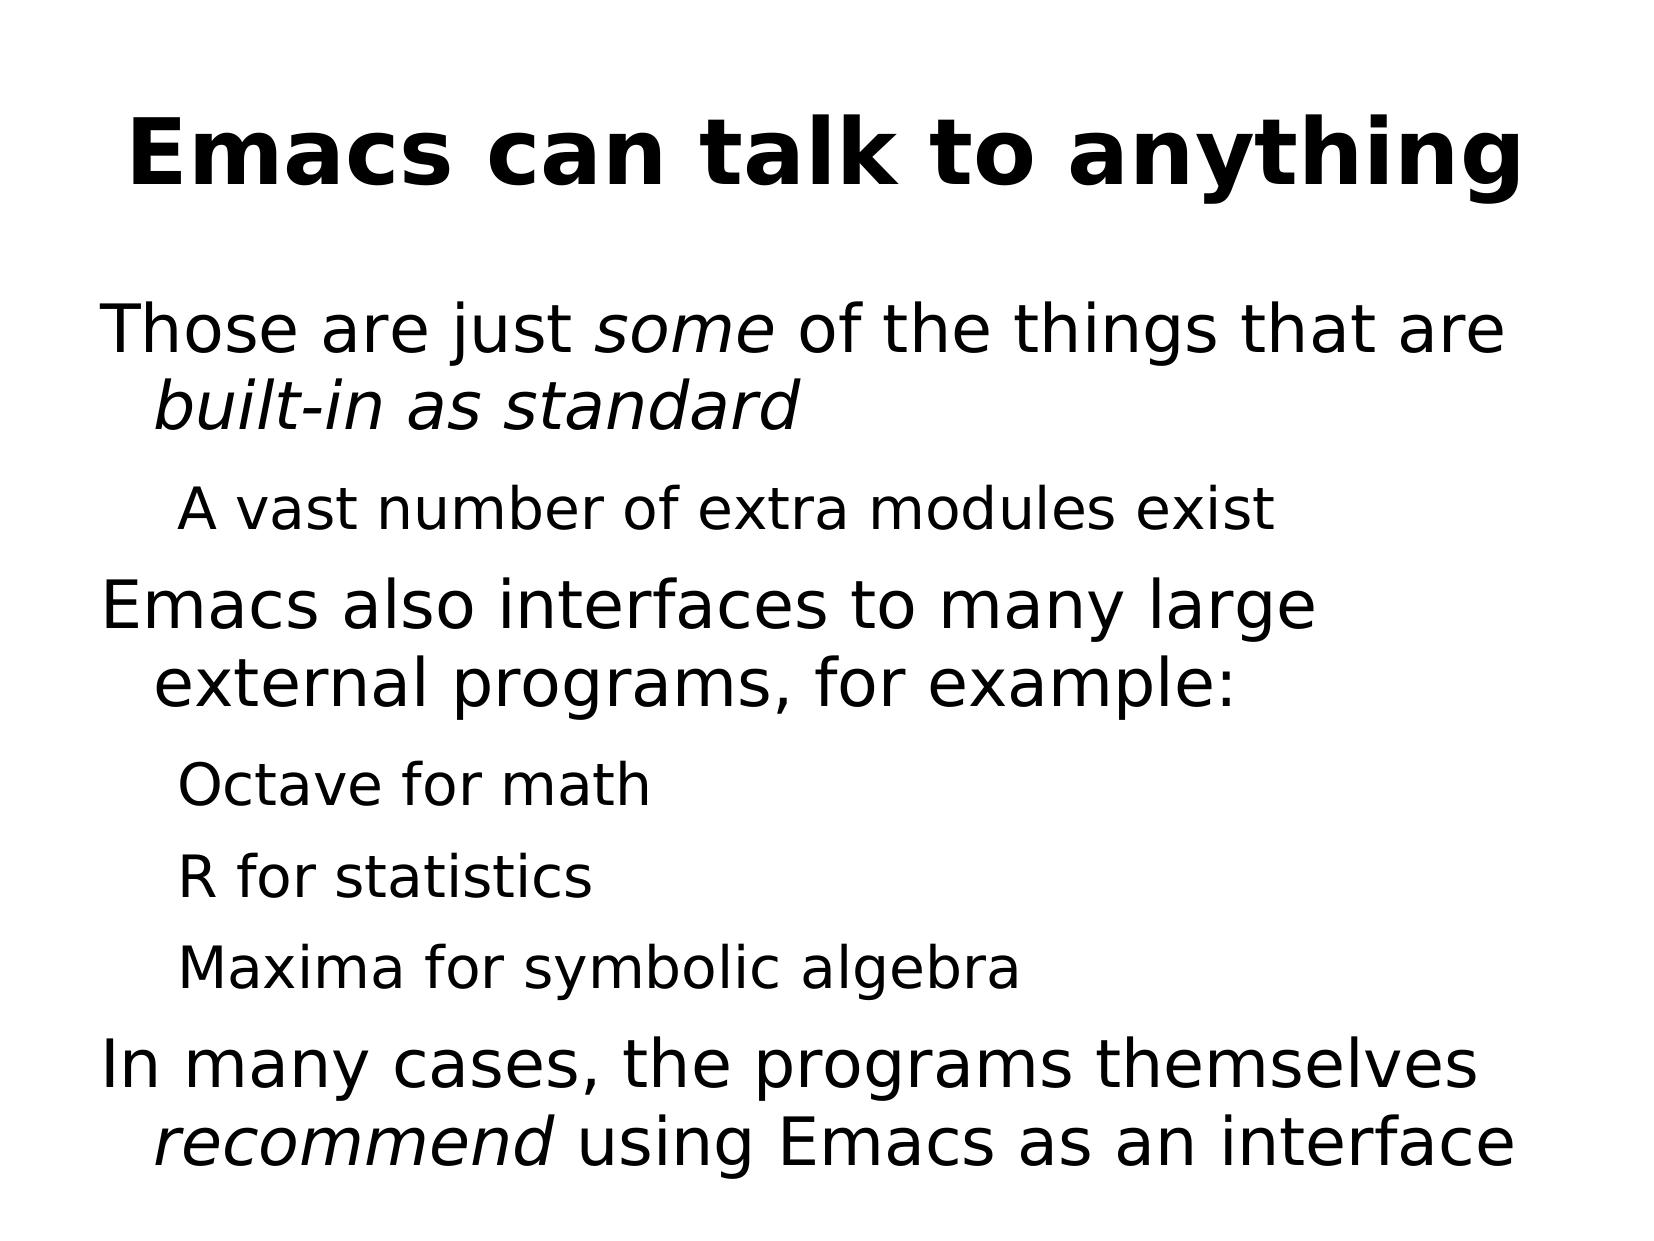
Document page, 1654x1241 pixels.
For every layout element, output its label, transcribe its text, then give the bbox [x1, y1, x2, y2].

list Those are just some of the things that are built-in as standard A vast number of extra modules exist Emacs also interfaces to many large external programs, for example: Octave for math R for statistics Maxima for symbolic algebra In many cases, the programs themselves recommend using Emacs as an interface [82, 290, 1571, 1182]
title Emacs can talk to anything [82, 49, 1571, 257]
